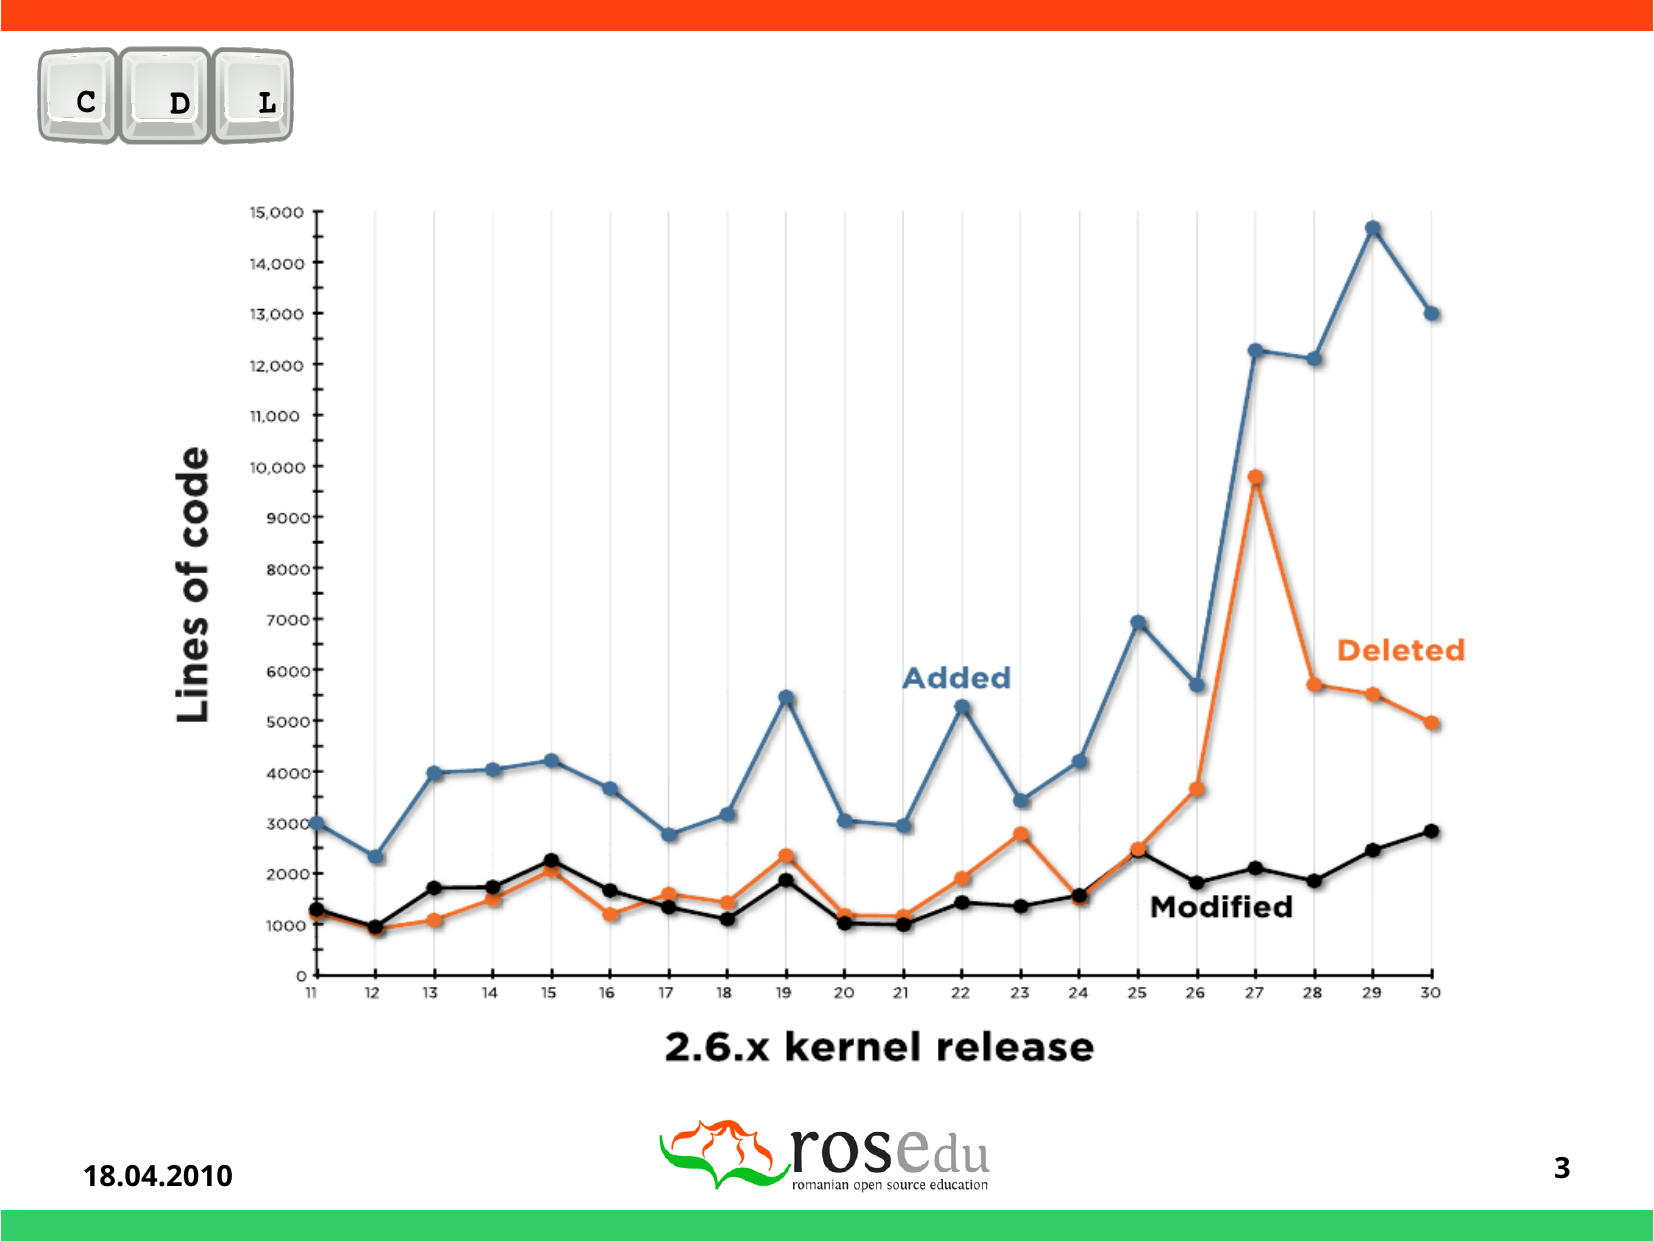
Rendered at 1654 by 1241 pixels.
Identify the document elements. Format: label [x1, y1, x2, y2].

picture [135, 169, 1531, 1209]
picture [37, 46, 294, 145]
